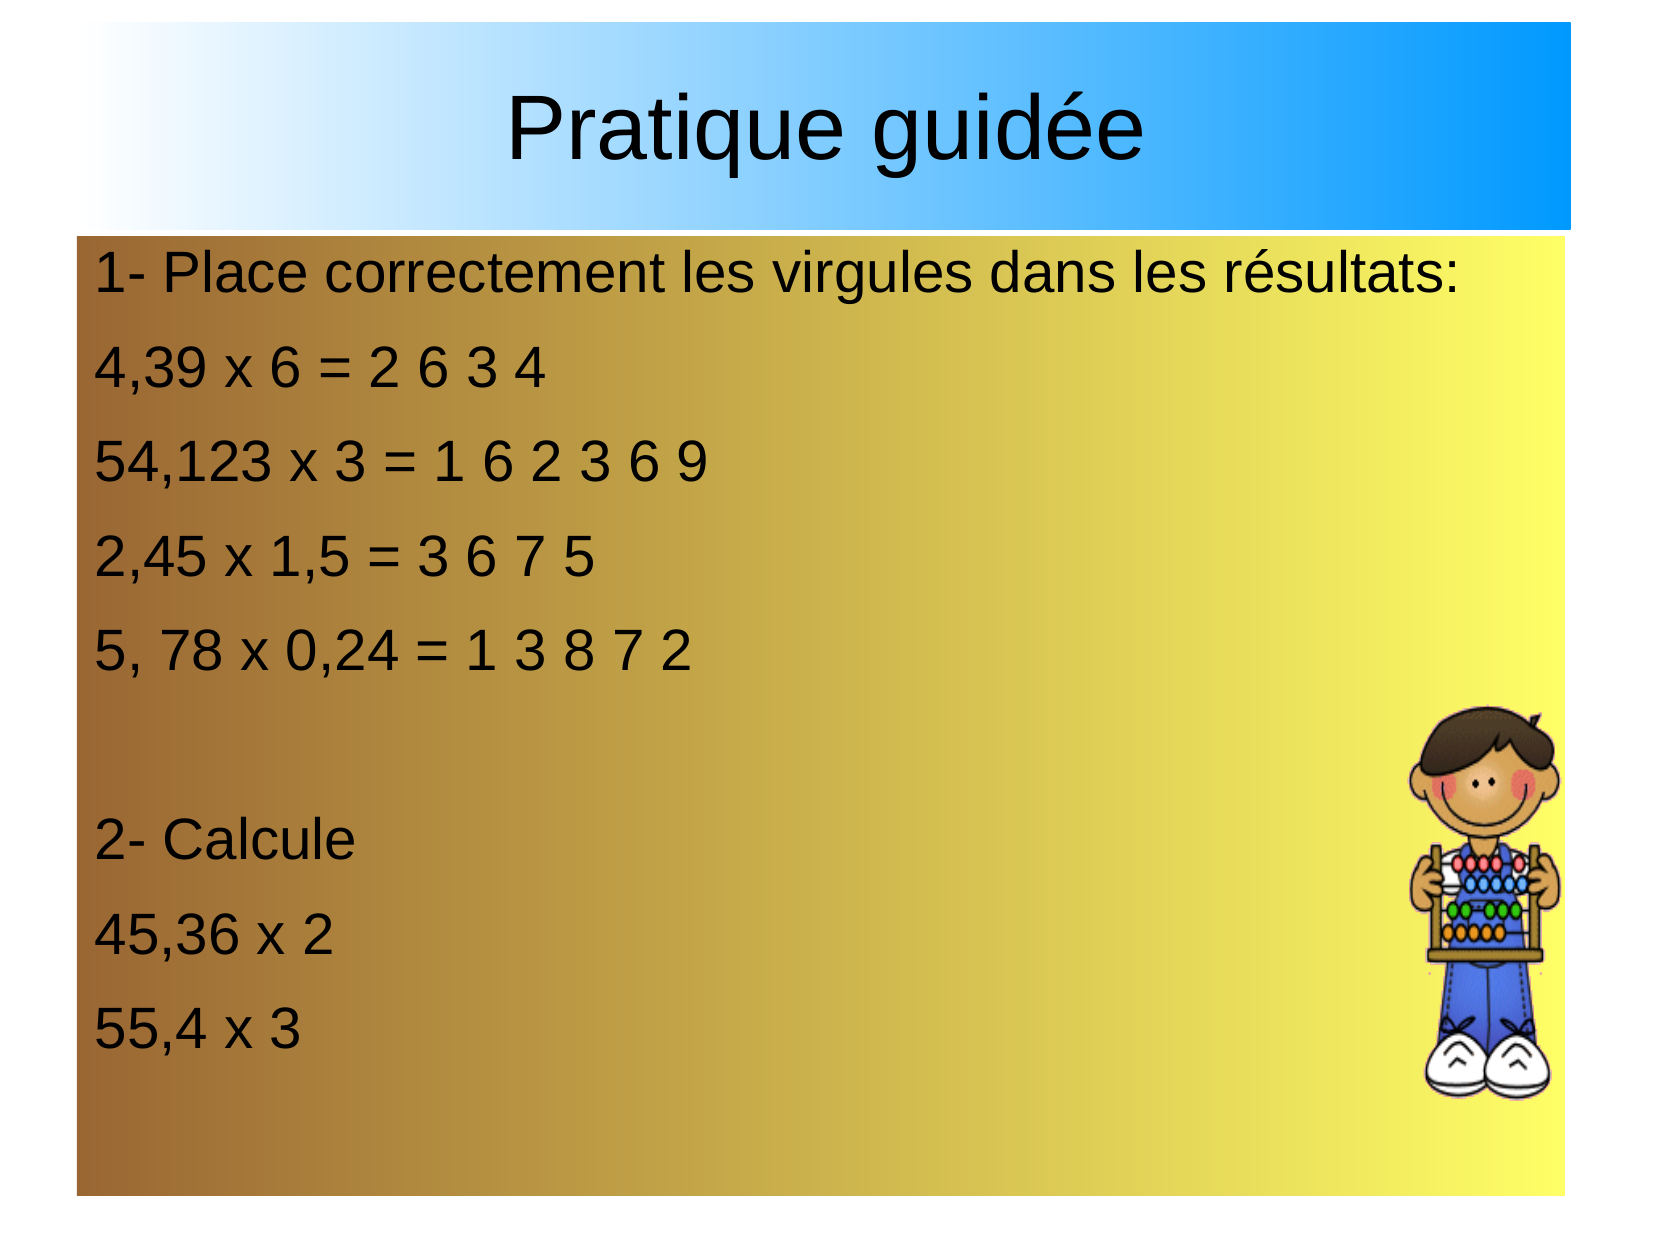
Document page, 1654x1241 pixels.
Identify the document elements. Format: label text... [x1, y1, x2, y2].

title Pratique guidée [82, 22, 1571, 230]
picture [1405, 695, 1571, 1109]
list 1- Place correctement les virgules dans les résultats: 4,39 x 6 = 2 6 3 4 54,123 x 3 = 1 6 2 3 6 9 2,45 x 1,5 = 3 6 7 5 5, 78 x 0,24 = 1 3 8 7 2 2- Calcule 45,36 x 2 55,4 x 3 [76, 236, 1565, 1196]
